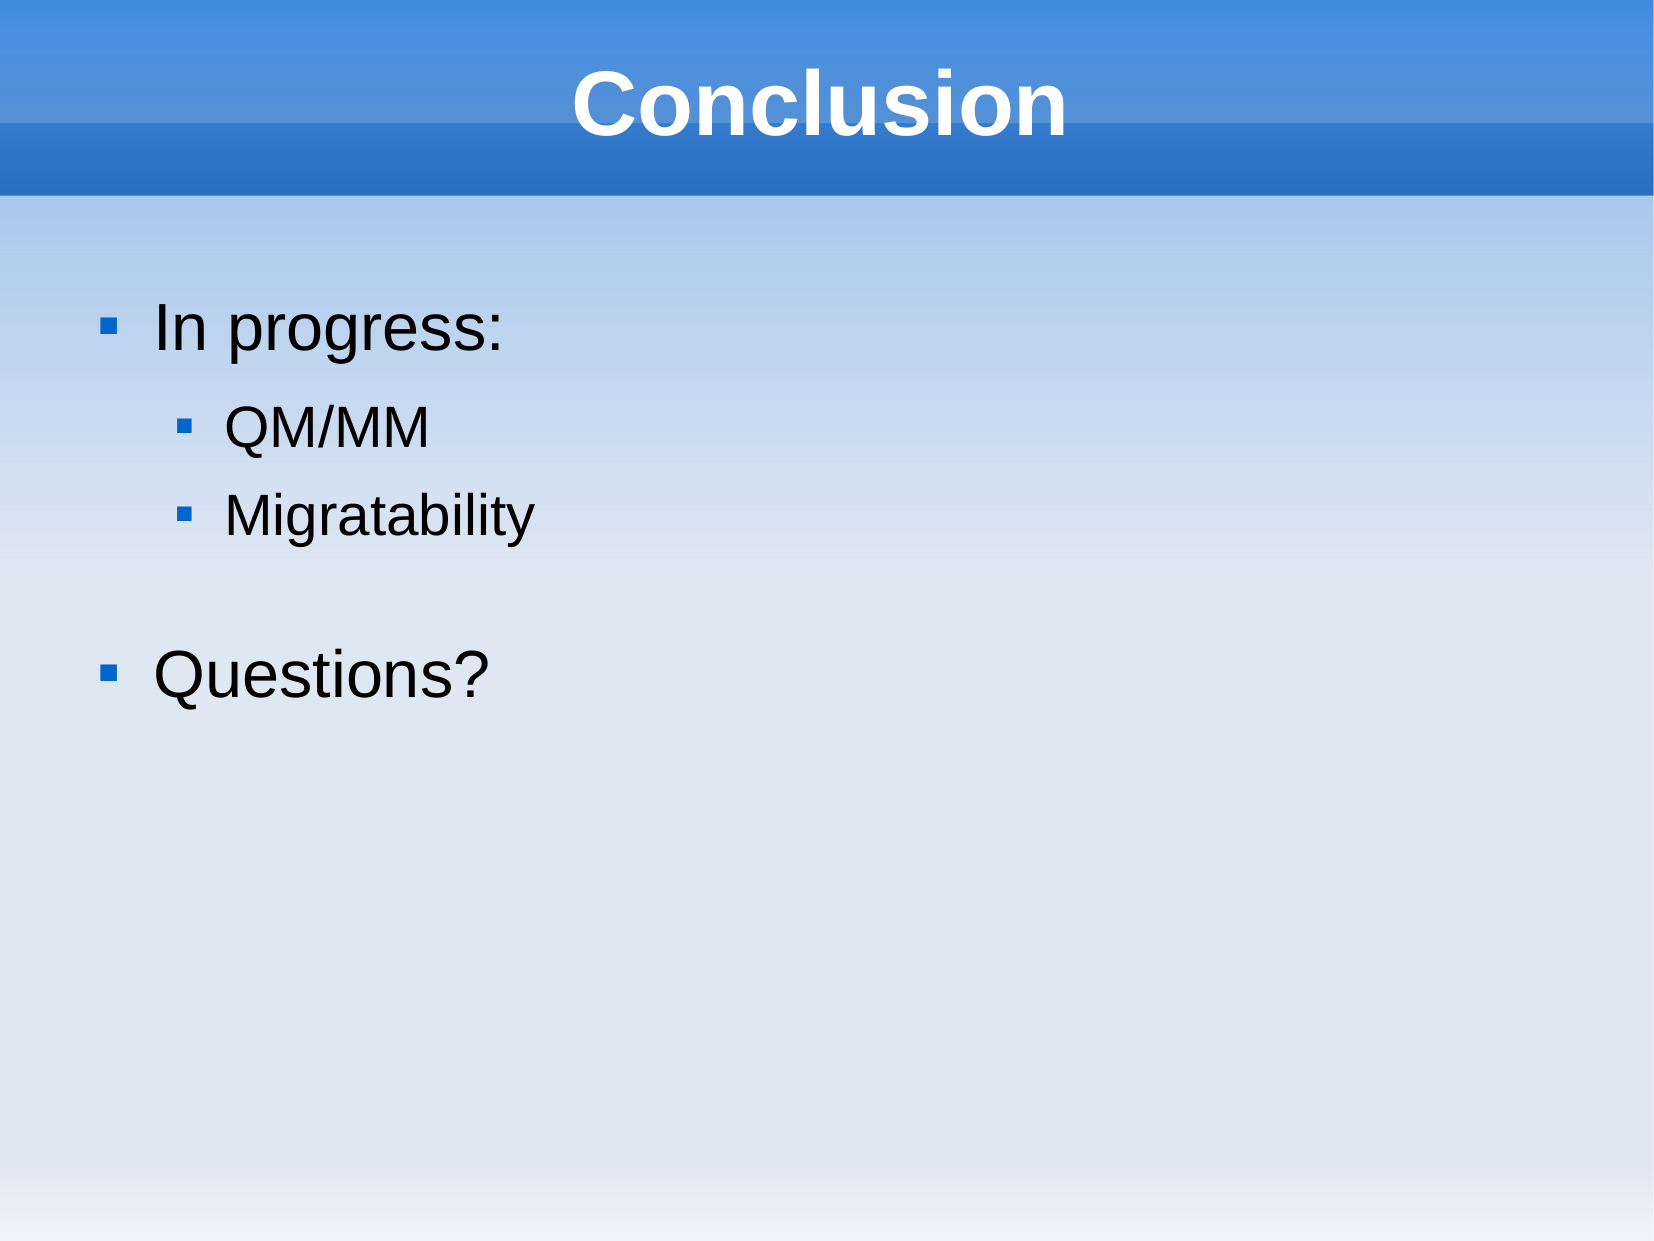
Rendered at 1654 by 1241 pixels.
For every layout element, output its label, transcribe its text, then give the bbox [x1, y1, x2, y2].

title Conclusion [76, 7, 1565, 200]
list In progress: QM/MM Migratability Questions? [82, 290, 1571, 1094]
picture [0, 0, 1654, 1241]
